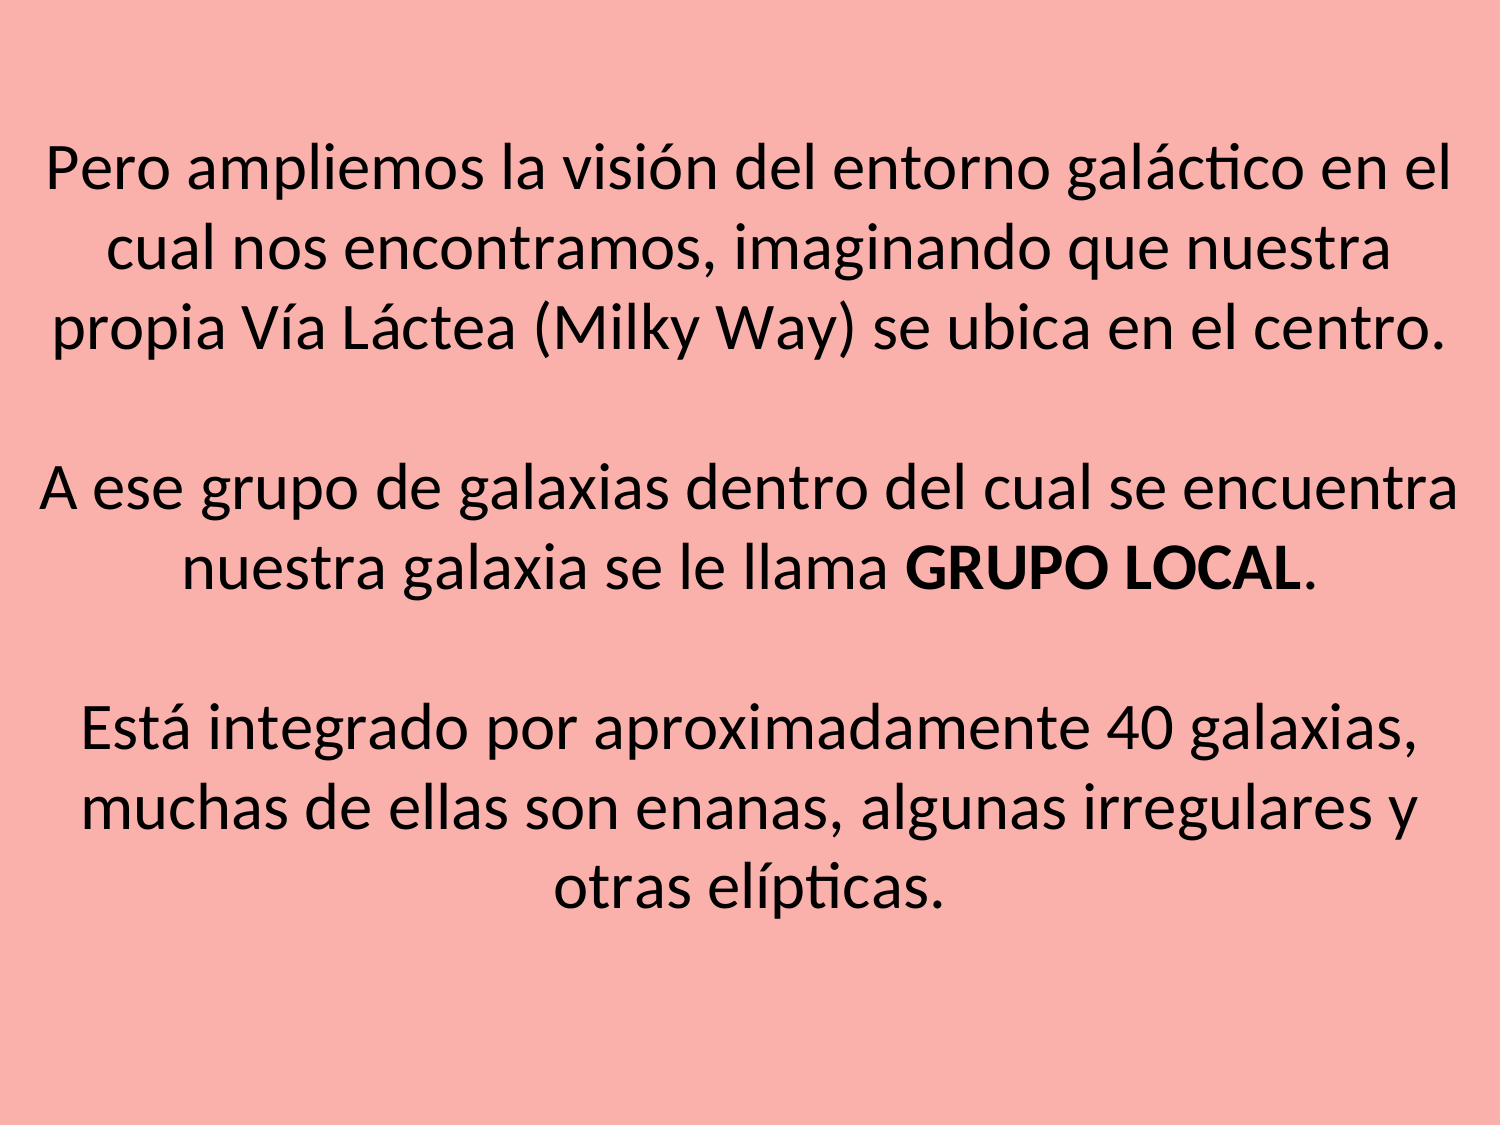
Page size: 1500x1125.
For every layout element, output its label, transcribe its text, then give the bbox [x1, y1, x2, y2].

title Pero ampliemos la visión del entorno galáctico en el cual nos encontramos, imaginando que nuestra propia Vía Láctea (Milky Way) se ubica en el centro. A ese grupo de galaxias dentro del cual se encuentra nuestra galaxia se le llama GRUPO LOCAL. Está integrado por aproximadamente 40 galaxias, muchas de ellas son enanas, algunas irregulares y otras elípticas. [0, 0, 1500, 1125]
